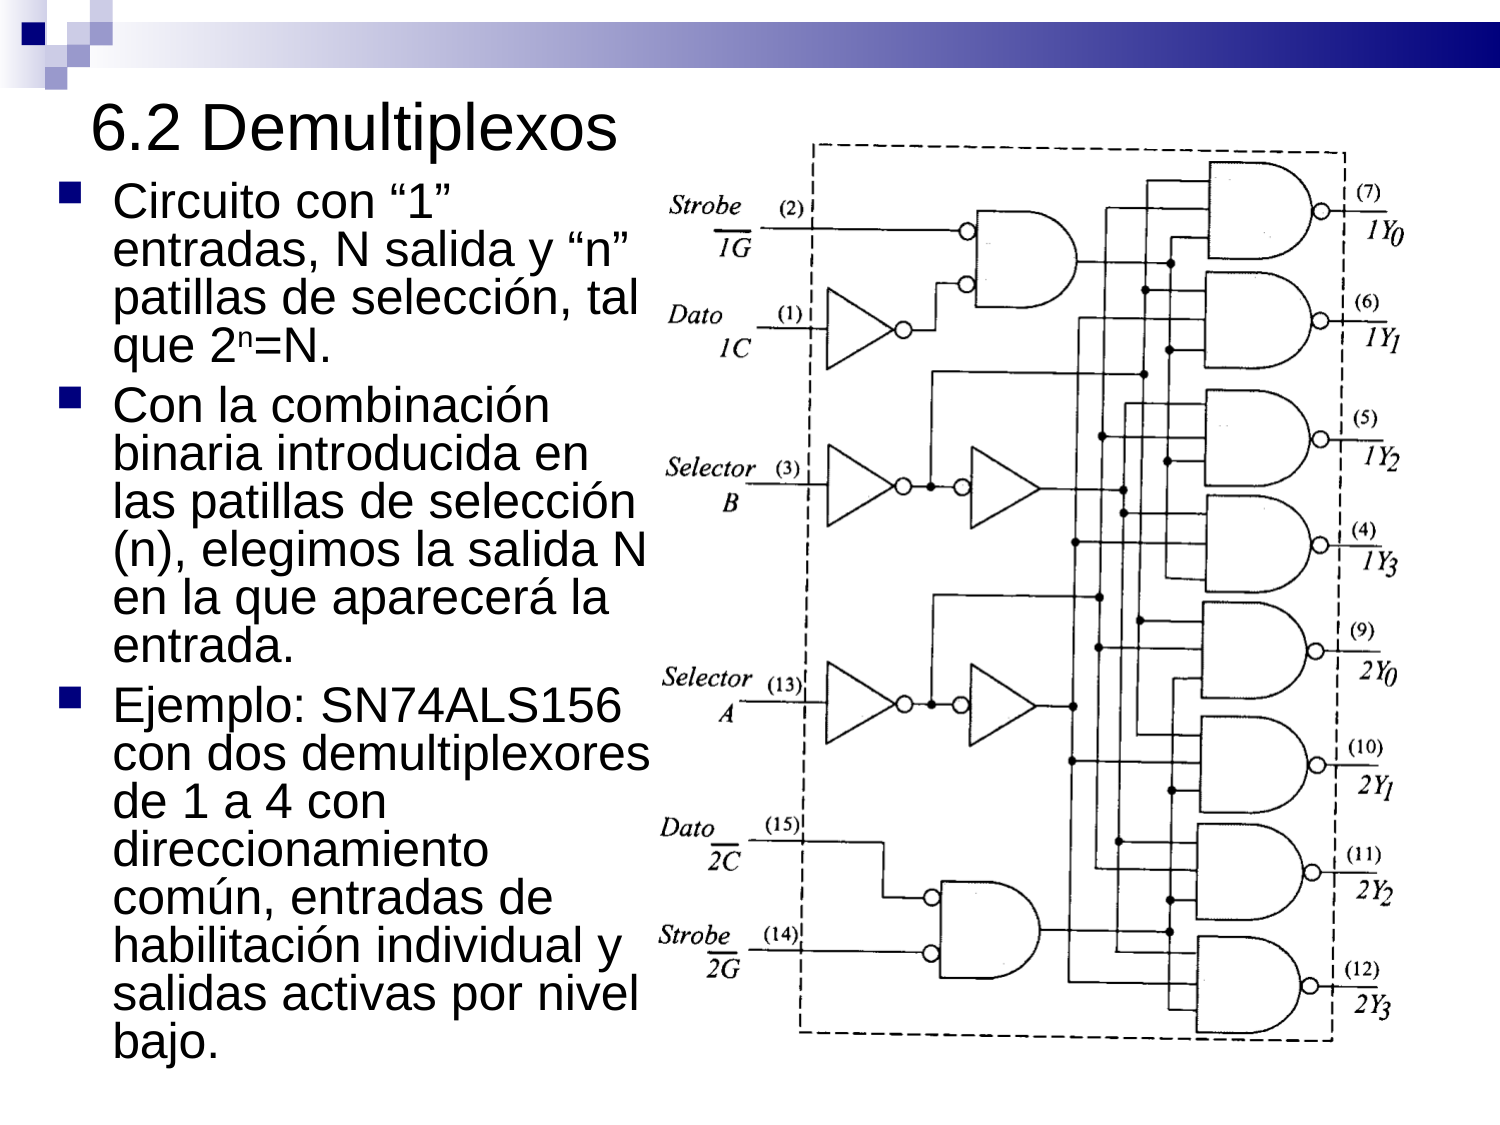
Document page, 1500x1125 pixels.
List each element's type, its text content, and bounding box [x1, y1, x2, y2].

picture [655, 125, 1411, 1049]
title 6.2 Demultiplexos [75, 75, 1426, 173]
list Circuito con “1” entradas, N salida y “n” patillas de selección, tal que 2n=N. Con la combinación binaria introducida en las patillas de selección (n), elegimos la salida N en la que aparecerá la entrada. Ejemplo: SN74ALS156 con dos demultiplexores de 1 a 4 con direccionamiento común, entradas de habilitación individual y salidas activas por nivel bajo. [41, 172, 668, 1083]
